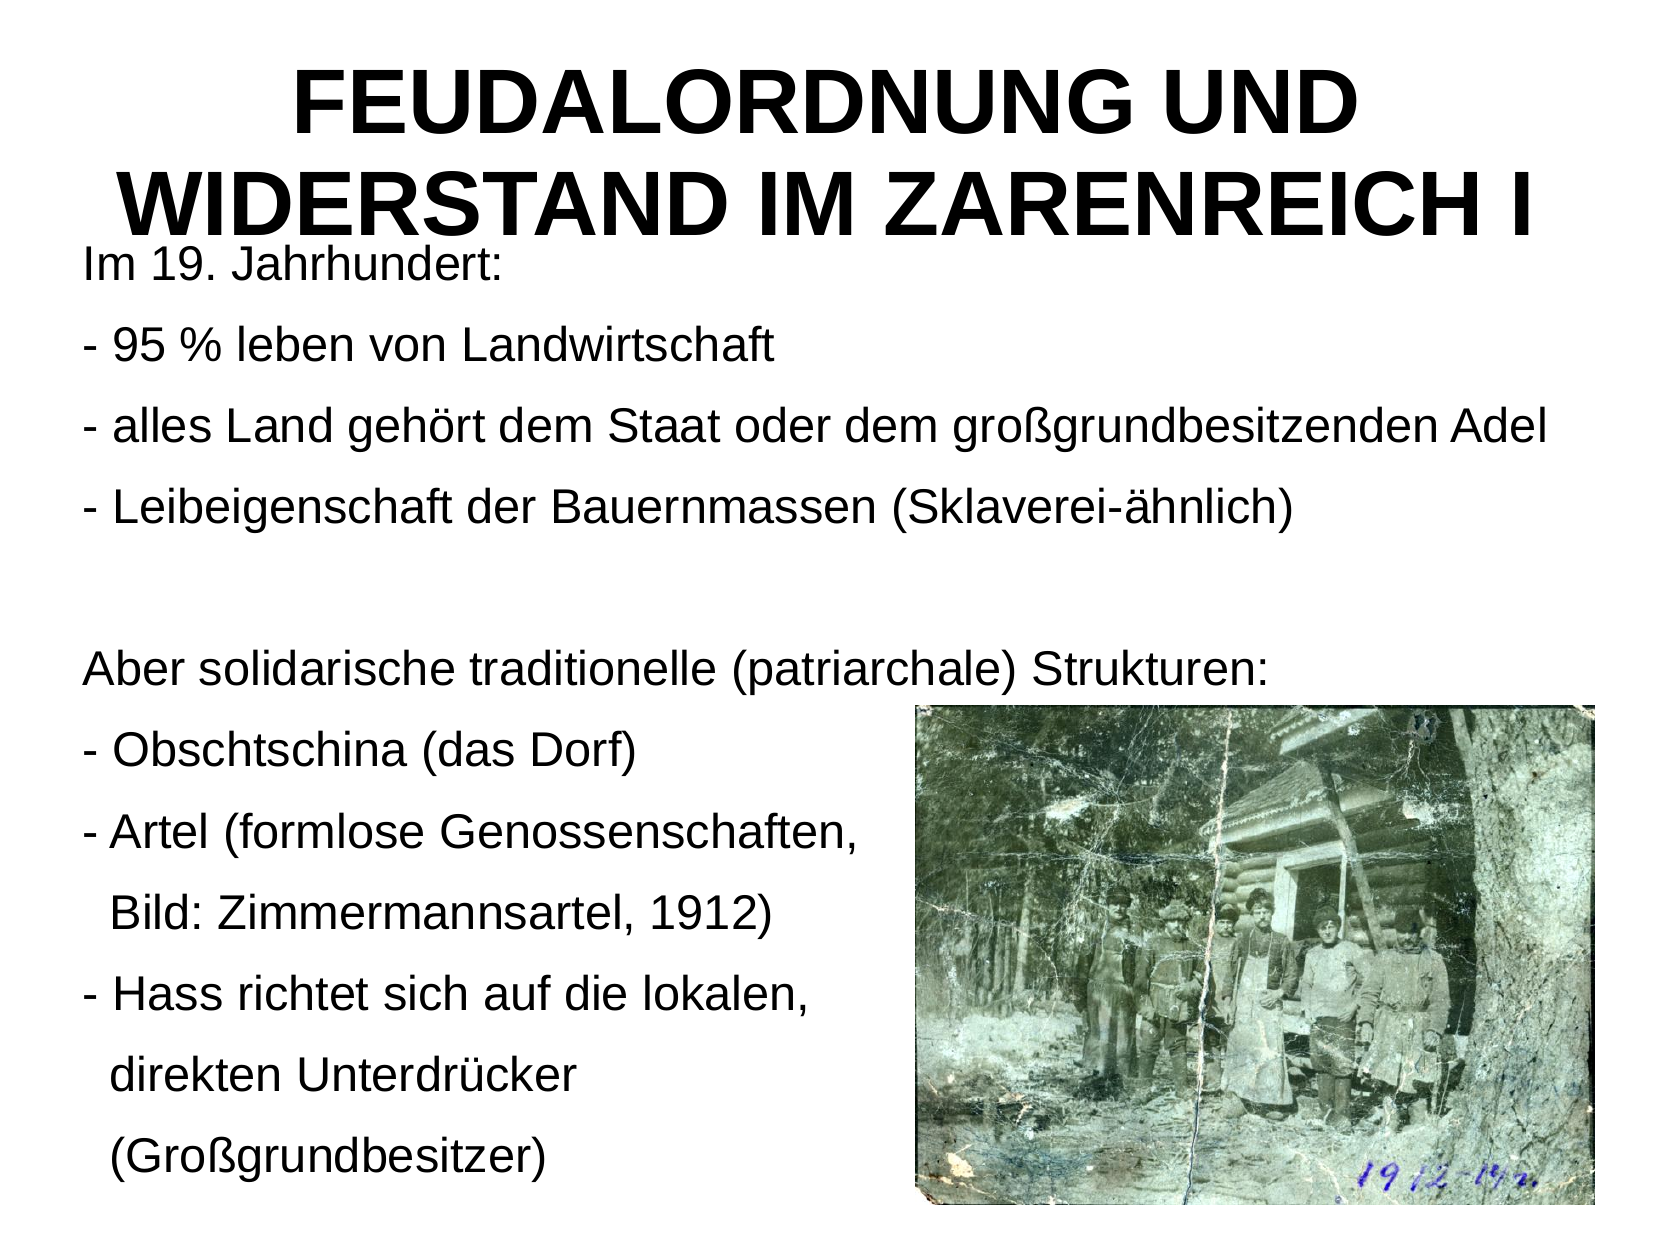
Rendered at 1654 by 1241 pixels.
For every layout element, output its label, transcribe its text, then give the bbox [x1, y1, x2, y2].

title FEUDALORDNUNG UND WIDERSTAND IM ZARENREICH I [82, 49, 1571, 236]
list Im 19. Jahrhundert: - 95 % leben von Landwirtschaft - alles Land gehört dem Staat oder dem großgrundbesitzenden Adel - Leibeigenschaft der Bauernmassen (Sklaverei-ähnlich) Aber solidarische traditionelle (patriarchale) Strukturen: - Obschtschina (das Dorf) - Artel (formlose Genossenschaften, Bild: Zimmermannsartel, 1912) - Hass richtet sich auf die lokalen, direkten Unterdrücker (Großgrundbesitzer) [82, 236, 1571, 1217]
picture [915, 705, 1595, 1205]
